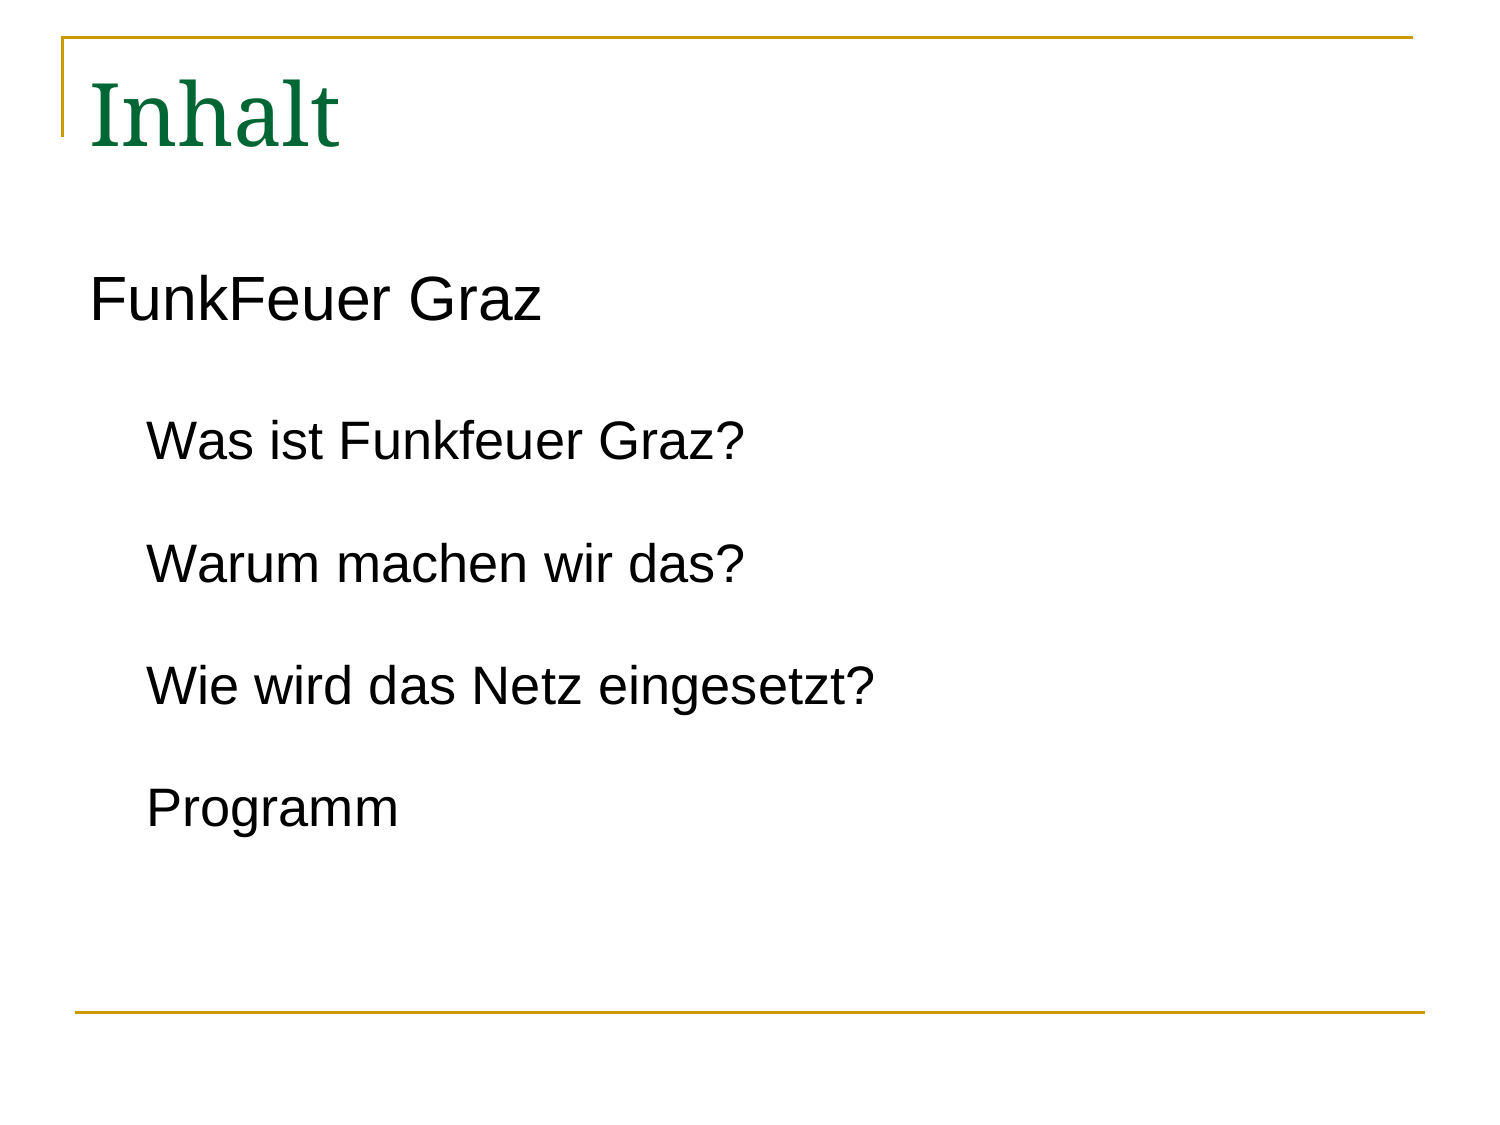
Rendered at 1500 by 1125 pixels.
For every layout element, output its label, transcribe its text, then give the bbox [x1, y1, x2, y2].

list FunkFeuer Graz Was ist Funkfeuer Graz? Warum machen wir das? Wie wird das Netz eingesetzt? Programm [75, 262, 1426, 1006]
title Inhalt [75, 45, 1426, 233]
